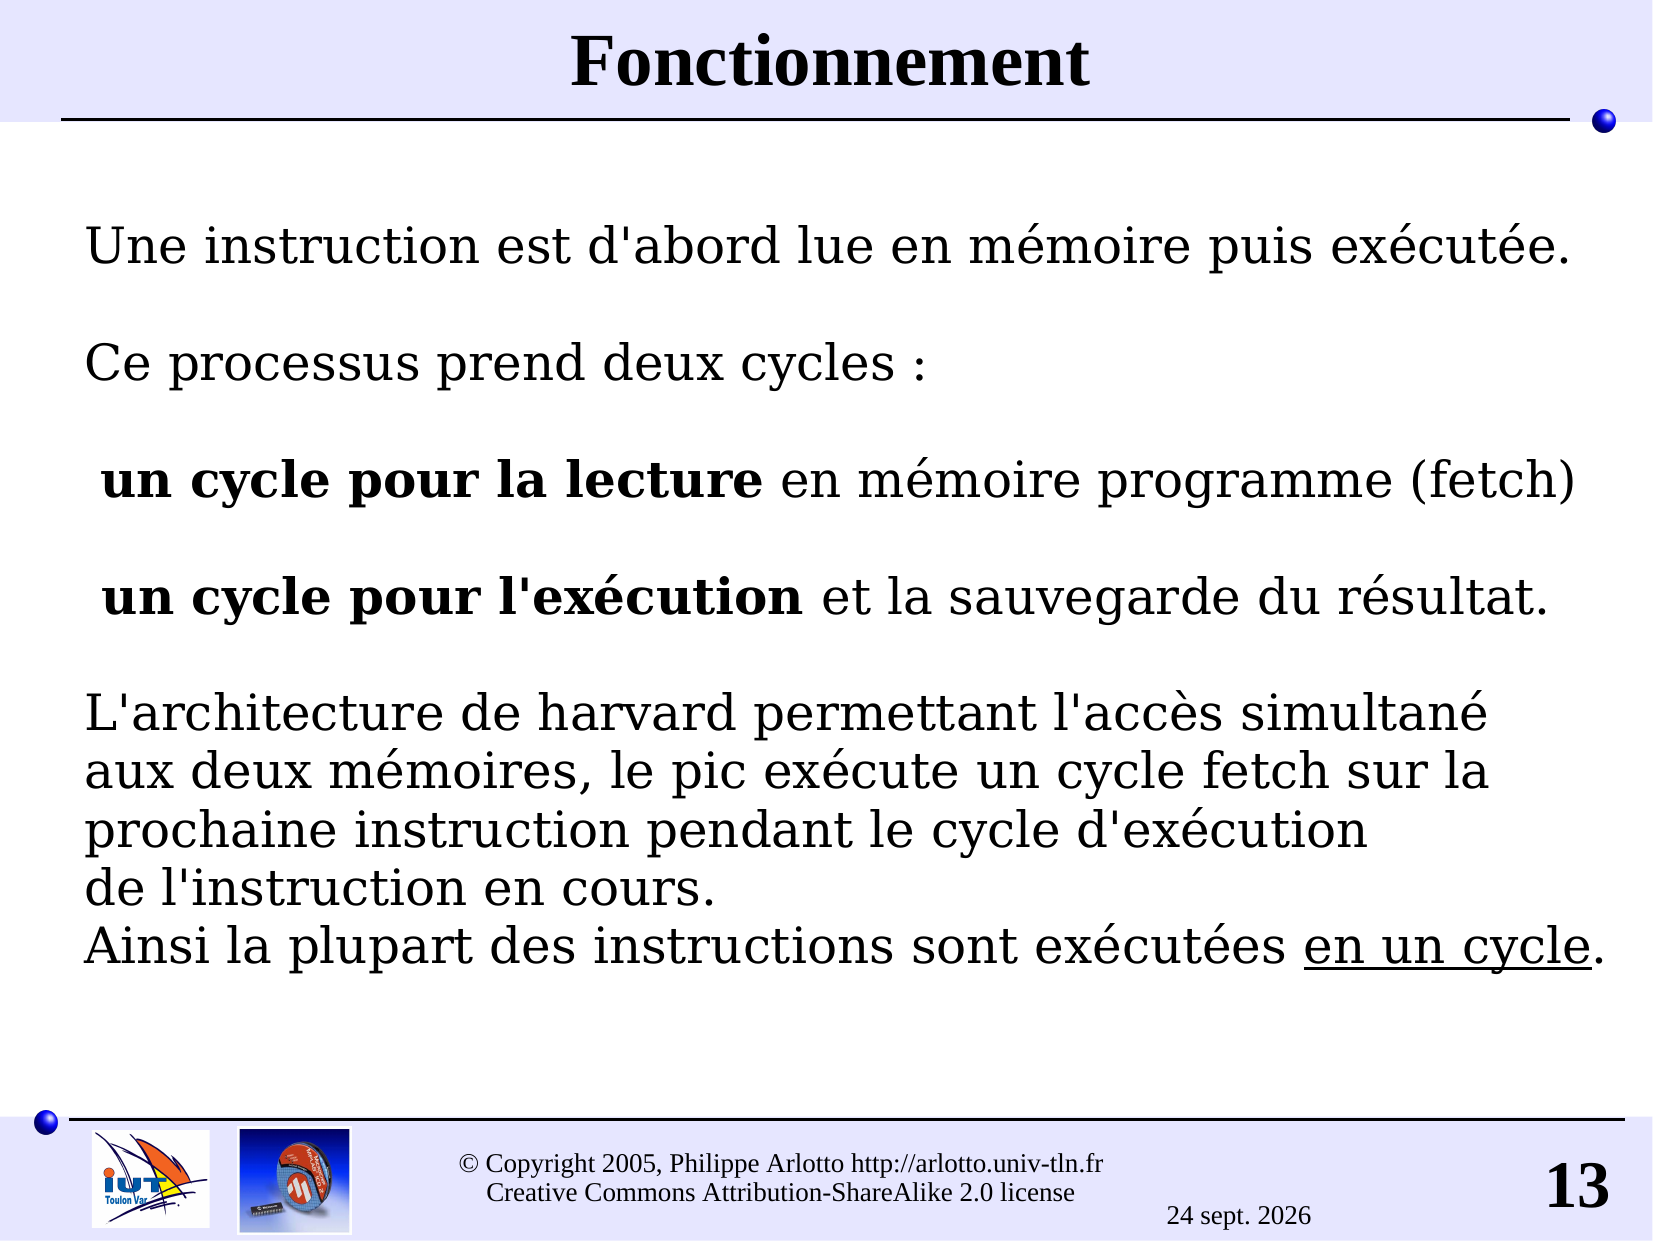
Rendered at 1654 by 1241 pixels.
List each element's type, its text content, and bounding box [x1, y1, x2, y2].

title Fonctionnement [95, 14, 1585, 107]
text_box Une instruction est d'abord lue en mémoire puis exécutée. Ce processus prend deux cycles : un cycle pour la lecture en mémoire programme (fetch) un cycle pour l'exécution et la sauvegarde du résultat. L'architecture de harvard permettant l'accès simultané aux deux mémoires, le pic exécute un cycle fetch sur la prochaine instruction pendant le cycle d'exécution de l'instruction en cours. Ainsi la plupart des instructions sont exécutées en un cycle. [84, 217, 1625, 976]
picture [237, 1126, 352, 1235]
